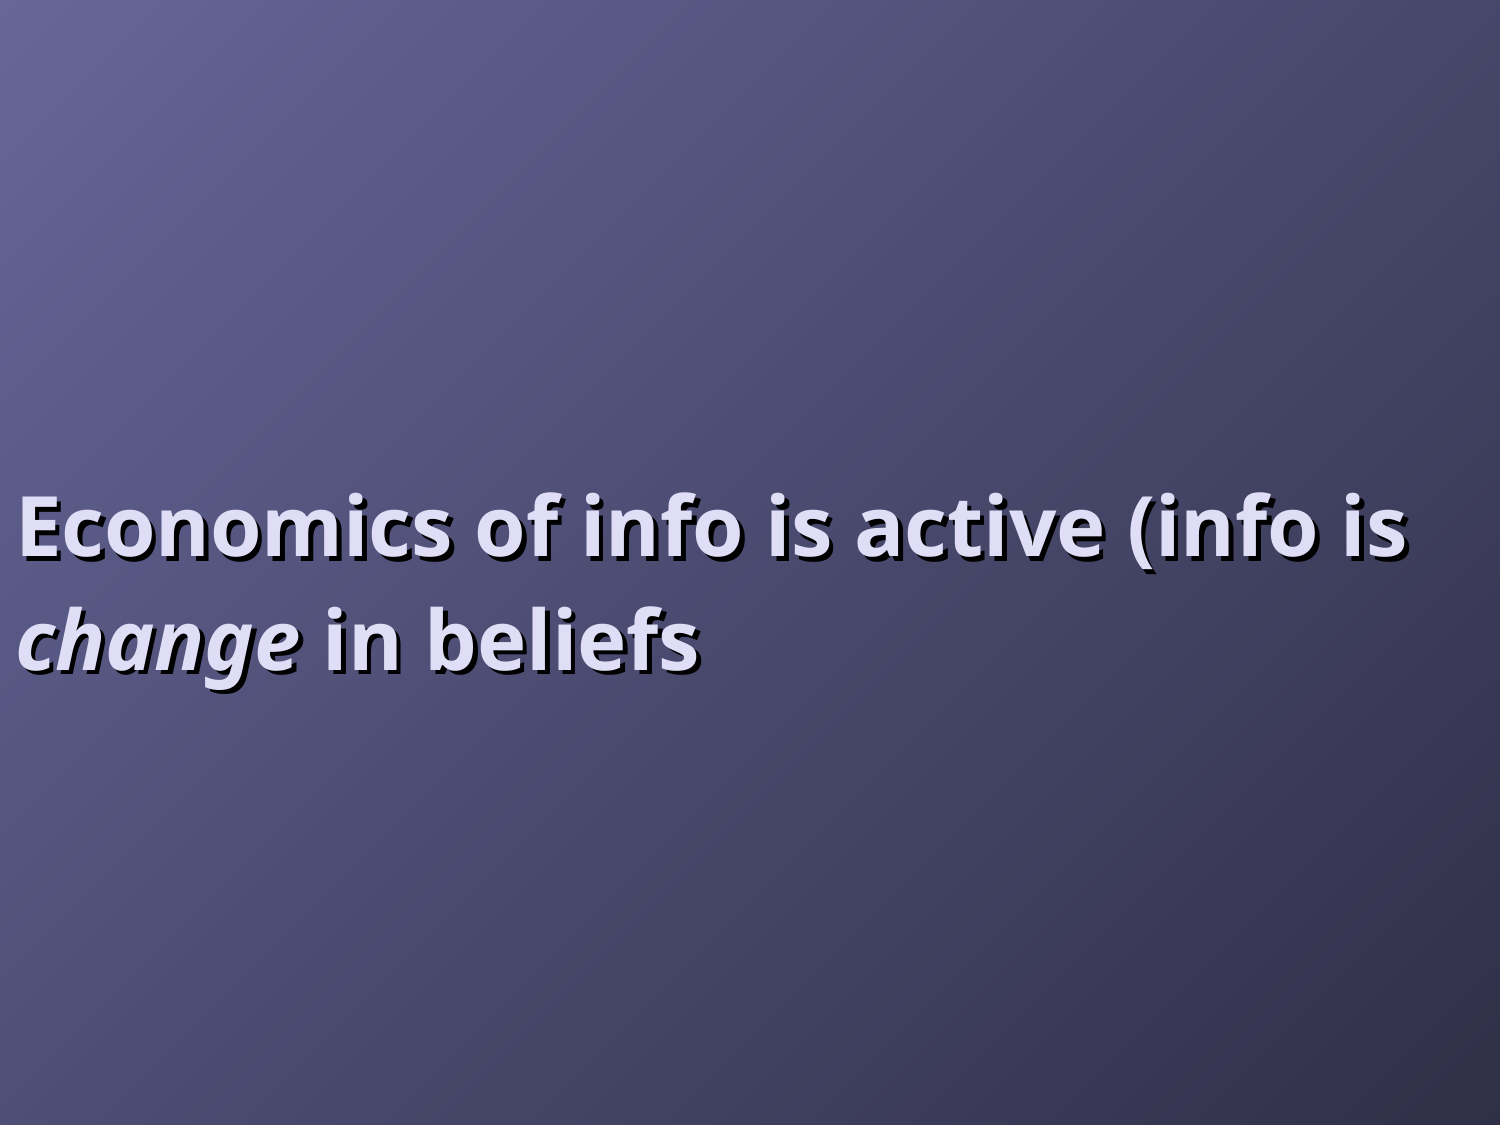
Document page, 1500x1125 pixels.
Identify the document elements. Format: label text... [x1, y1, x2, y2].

title Economics of info is active (info is change in beliefs [0, 473, 1500, 689]
